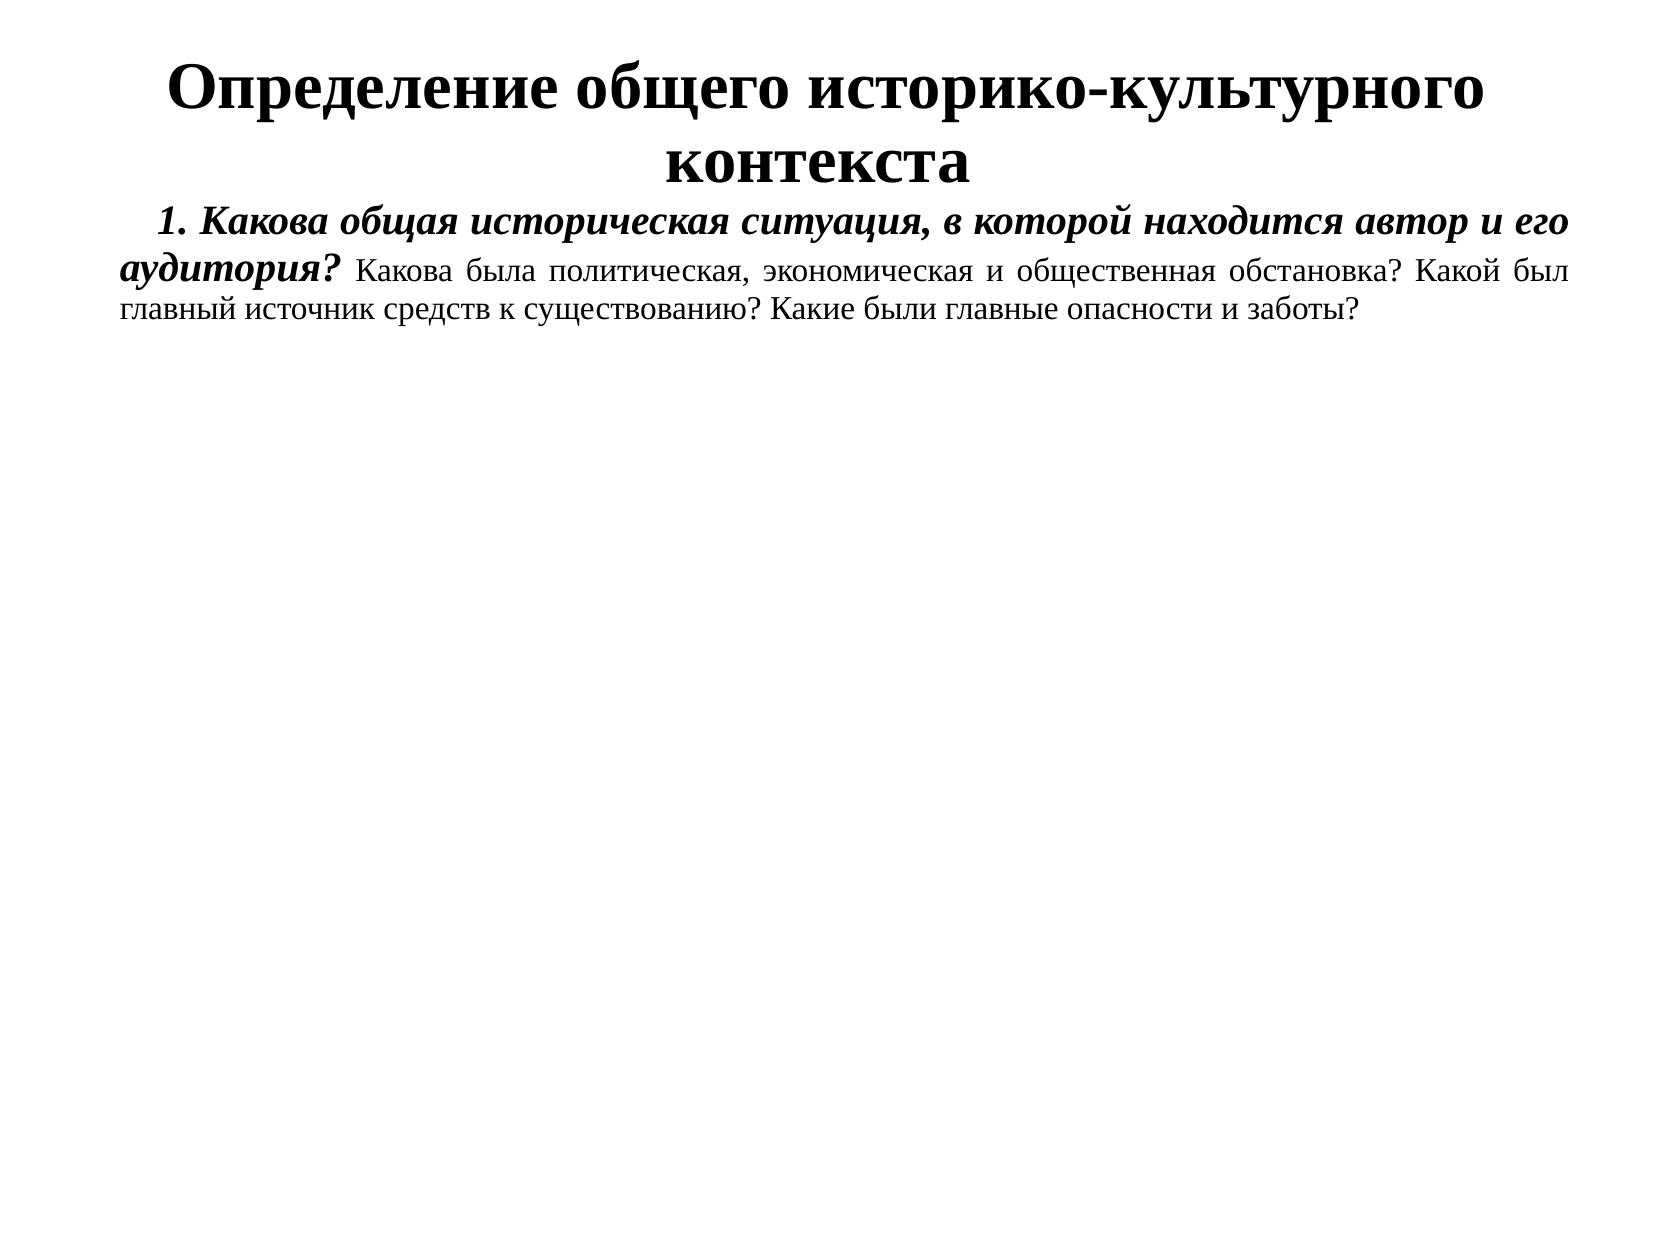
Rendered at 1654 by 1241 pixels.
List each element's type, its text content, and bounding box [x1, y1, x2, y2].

subtitle Определение общего историко-культурного контекста 1. Какова общая историческая ситуация, в которой находится автор и его аудитория? Какова была политическая, экономическая и общественная обстановка? Какой был главный источник средств к существованию? Какие были главные опасности и заботы? [82, 49, 1571, 1109]
